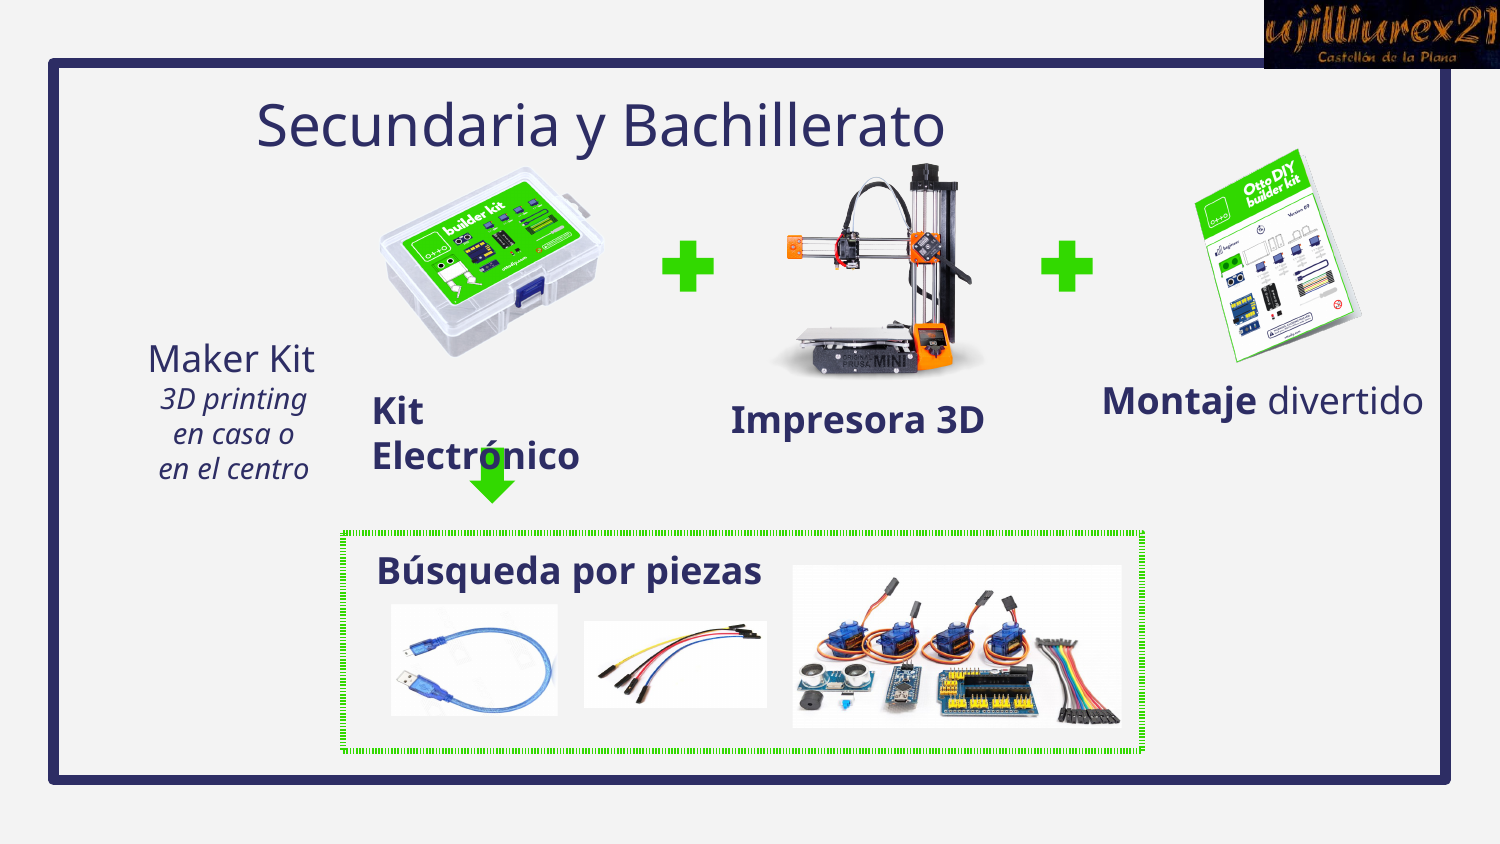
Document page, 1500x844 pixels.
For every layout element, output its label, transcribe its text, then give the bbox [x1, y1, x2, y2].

text_box [469, 447, 516, 504]
text_box Búsqueda por piezas [361, 532, 817, 662]
picture [766, 163, 988, 381]
text_box 3D printing en casa o en el centro [138, 365, 330, 522]
picture [584, 621, 767, 708]
picture [378, 144, 606, 371]
picture [792, 565, 1122, 728]
picture [1264, 0, 1500, 69]
text_box Kit Electrónico [356, 371, 654, 437]
text_box [485, 453, 494, 465]
text_box [1041, 240, 1093, 292]
text_box Maker Kit [132, 319, 378, 397]
title Secundaria y Bachillerato [241, 72, 1419, 167]
text_box [662, 240, 714, 292]
picture [1179, 144, 1376, 371]
picture [391, 604, 558, 716]
text_box Montaje divertido [1056, 362, 1470, 446]
text_box Impresora 3D [707, 380, 1020, 451]
